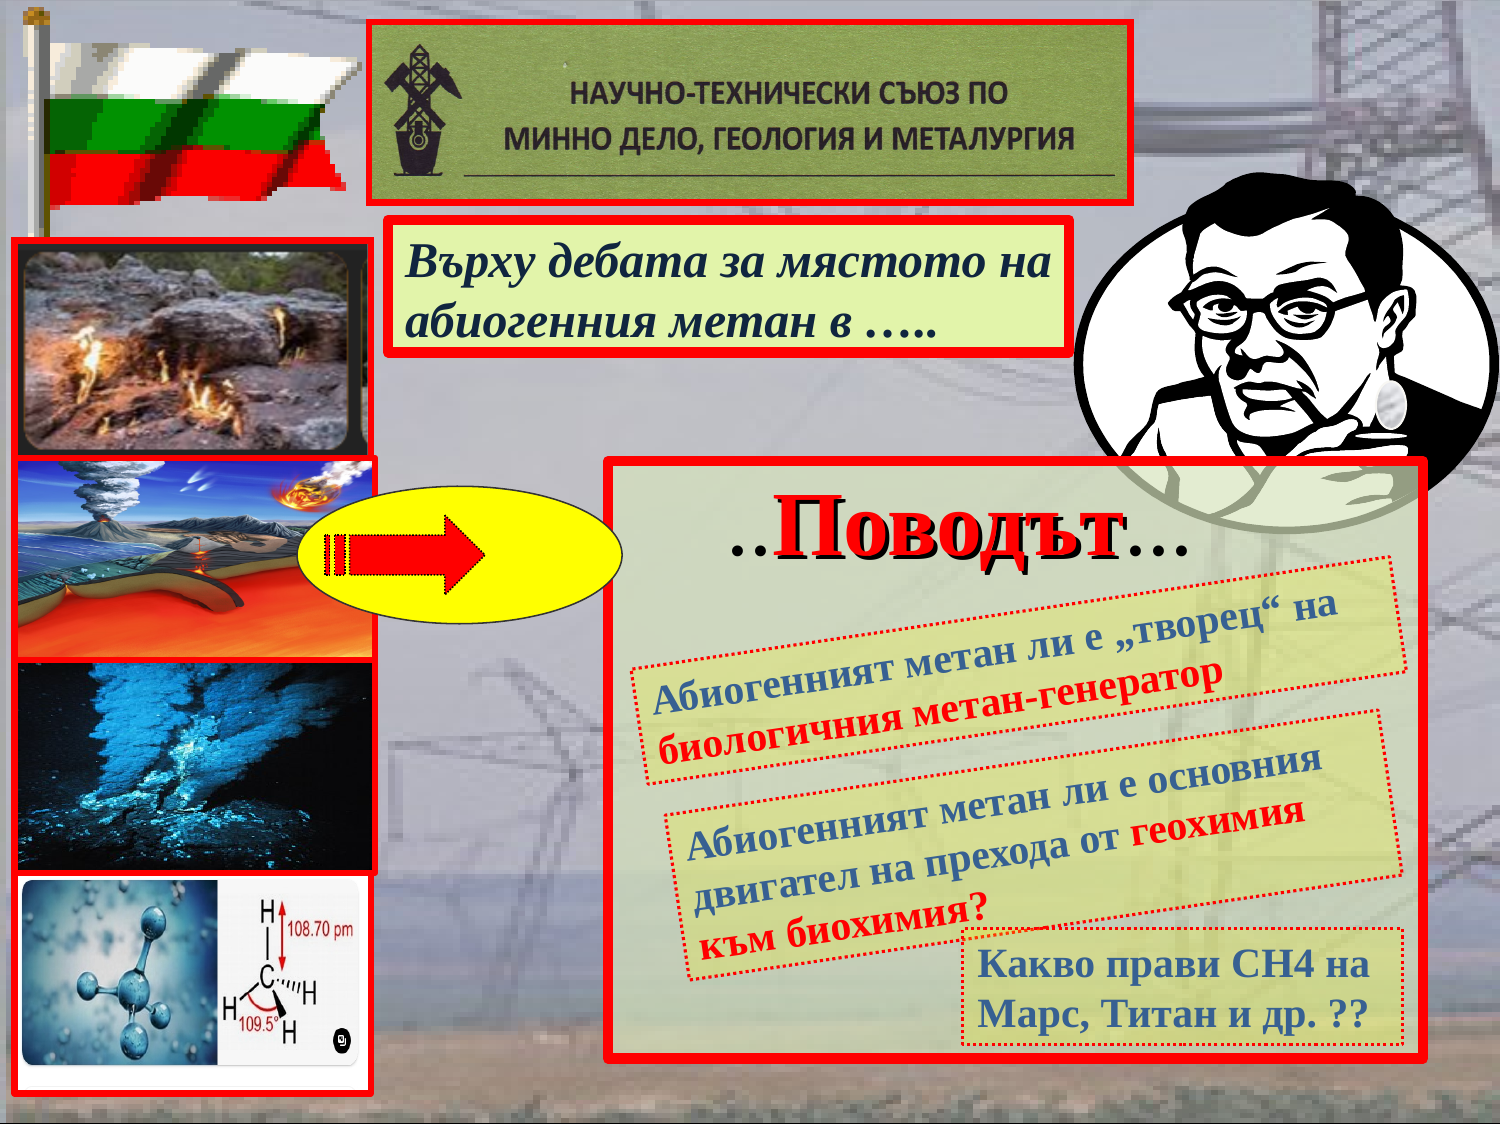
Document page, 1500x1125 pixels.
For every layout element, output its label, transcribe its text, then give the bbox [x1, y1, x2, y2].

text_box Какво прави СН4 на Марс, Титан и др. ?? [962, 928, 1403, 1045]
text_box Абиогенният метан ли е основния двигател на прехода от геохимия към биохимия? [665, 710, 1403, 981]
text_box Абиогенният метан ли е „творец“ на биологичния метан-генератор [631, 556, 1407, 785]
picture [0, 0, 1500, 1123]
text_box [297, 461, 1423, 1059]
text_box [1375, 381, 1406, 429]
text_box Върху дебата за мястото на абиогенния метан в ….. [388, 219, 1069, 353]
text_box ..Поводът... [711, 456, 1223, 583]
